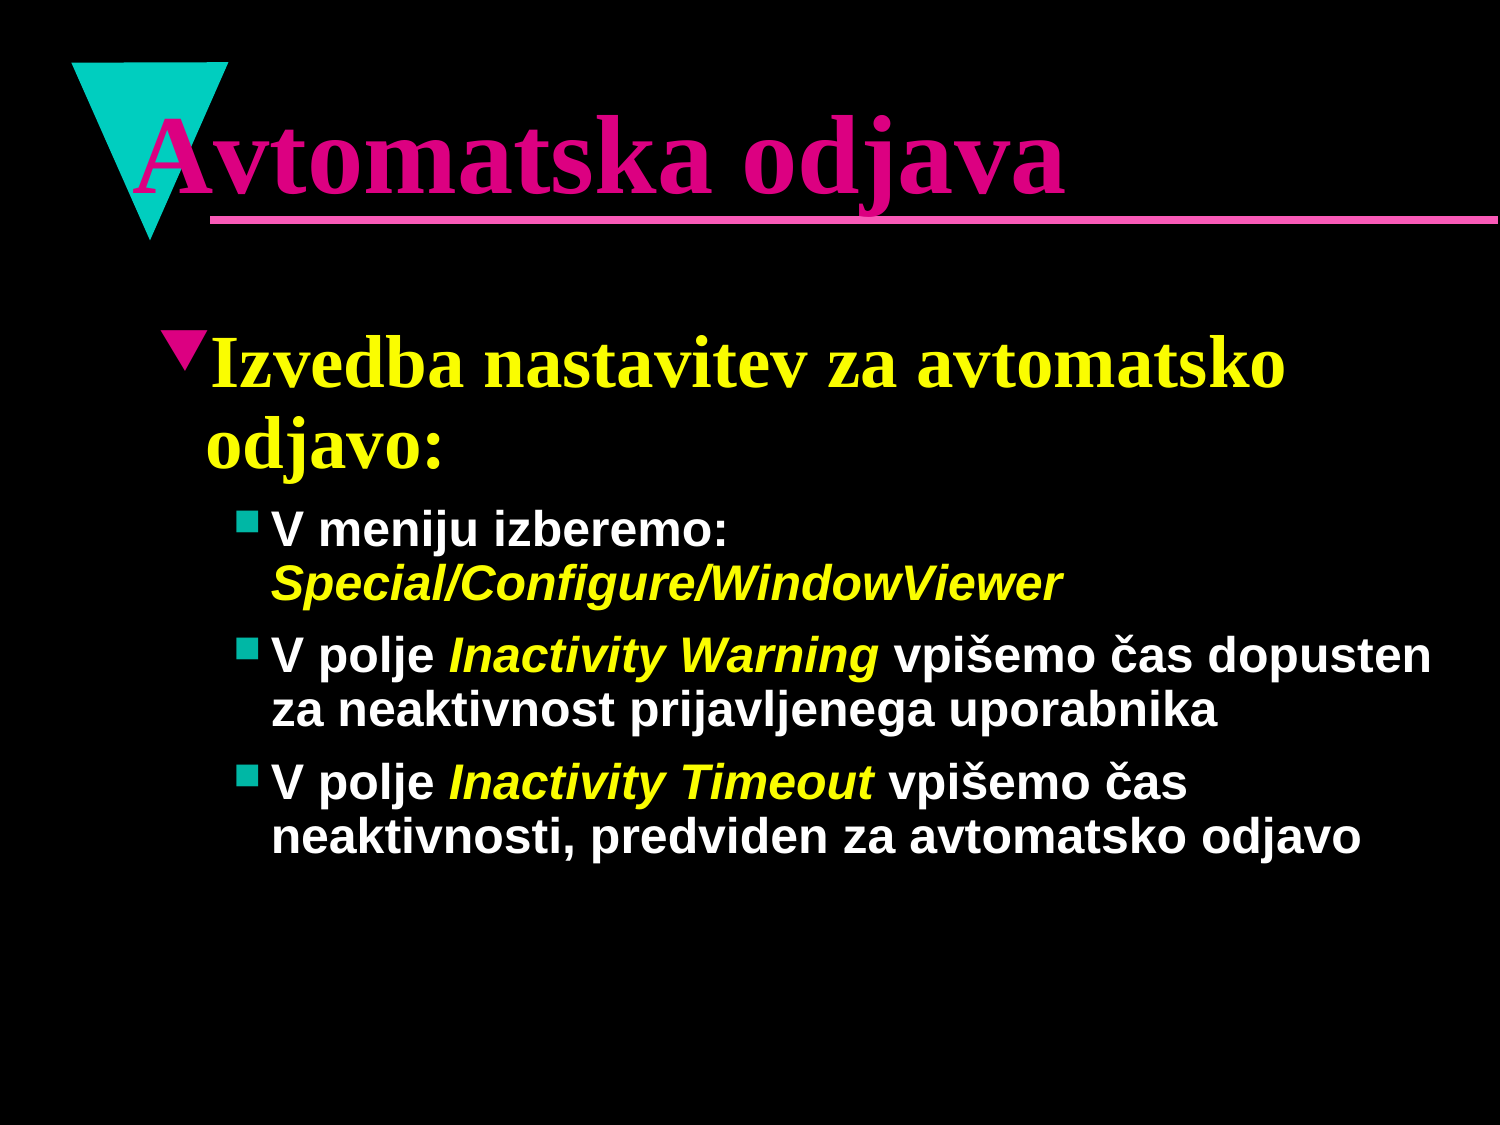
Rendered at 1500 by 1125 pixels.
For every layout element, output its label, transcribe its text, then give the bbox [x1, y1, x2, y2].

title Avtomatska odjava [117, 63, 1500, 251]
list Izvedba nastavitev za avtomatsko odjavo: V meniju izberemo: Special/Configure/WindowViewer V polje Inactivity Warning vpišemo čas dopusten za neaktivnost prijavljenega uporabnika V polje Inactivity Timeout vpišemo čas neaktivnosti, predviden za avtomatsko odjavo [143, 314, 1463, 990]
